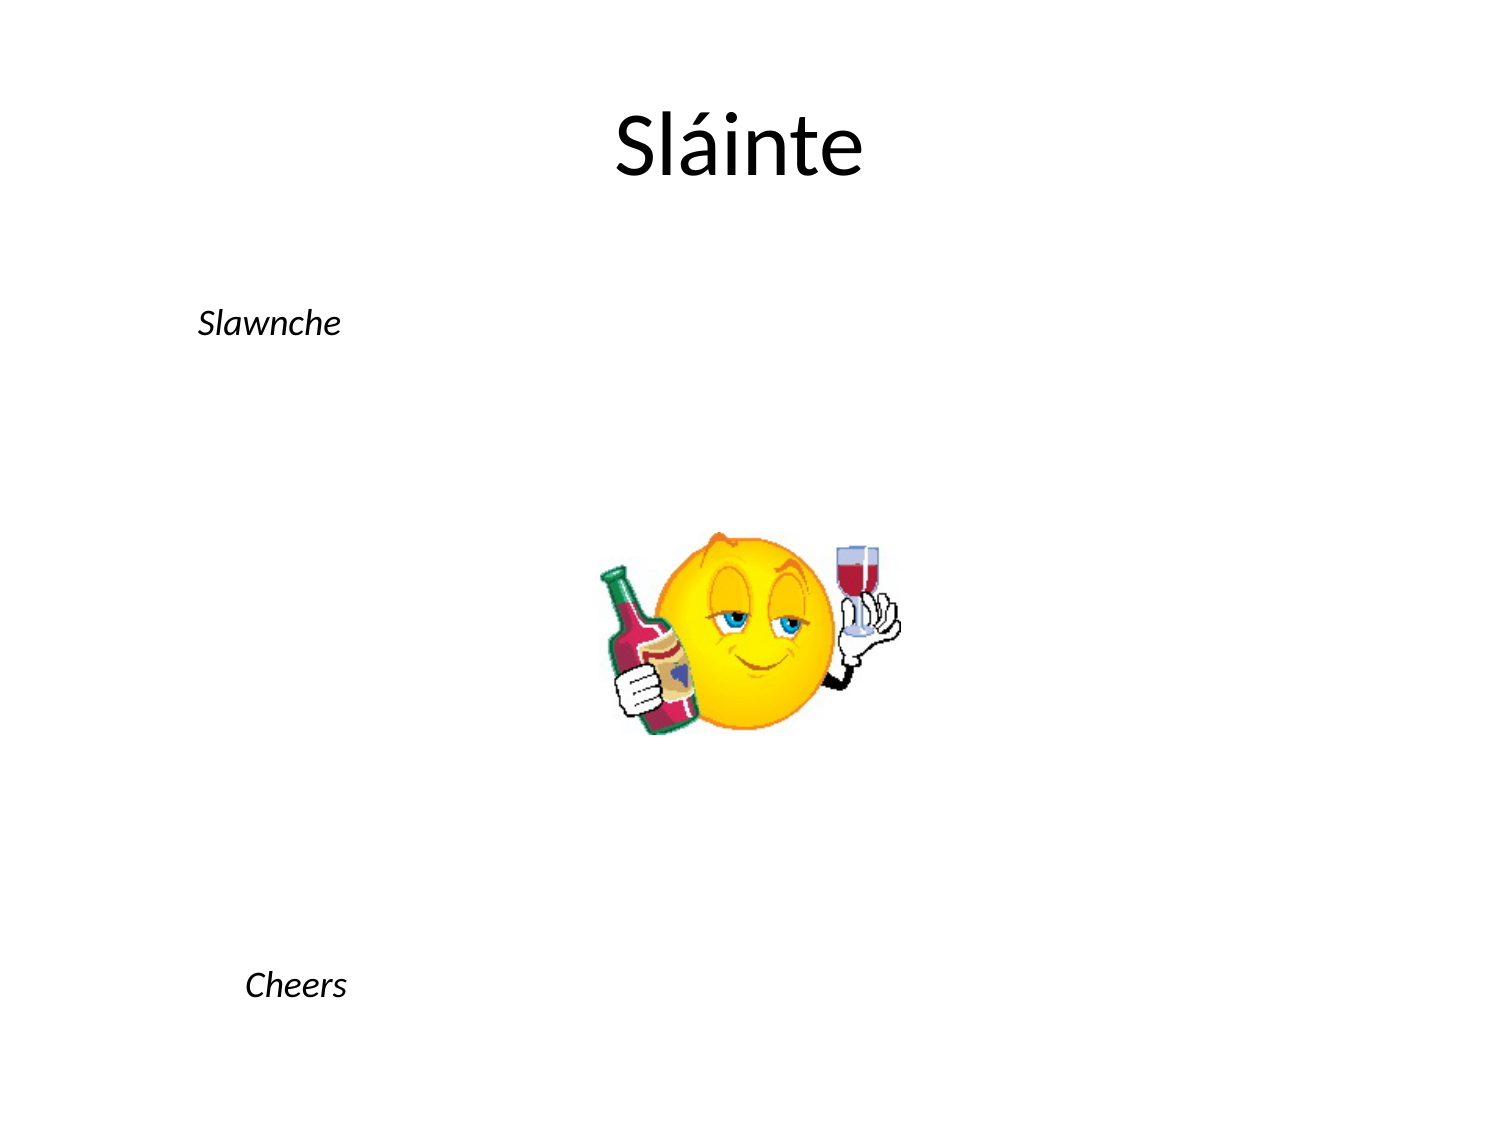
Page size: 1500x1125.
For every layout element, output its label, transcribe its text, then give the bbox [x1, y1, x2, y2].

title Sláinte [75, 45, 1426, 233]
text_box Slawnche [183, 290, 550, 352]
picture [599, 532, 901, 735]
text_box Cheers [230, 952, 526, 1013]
